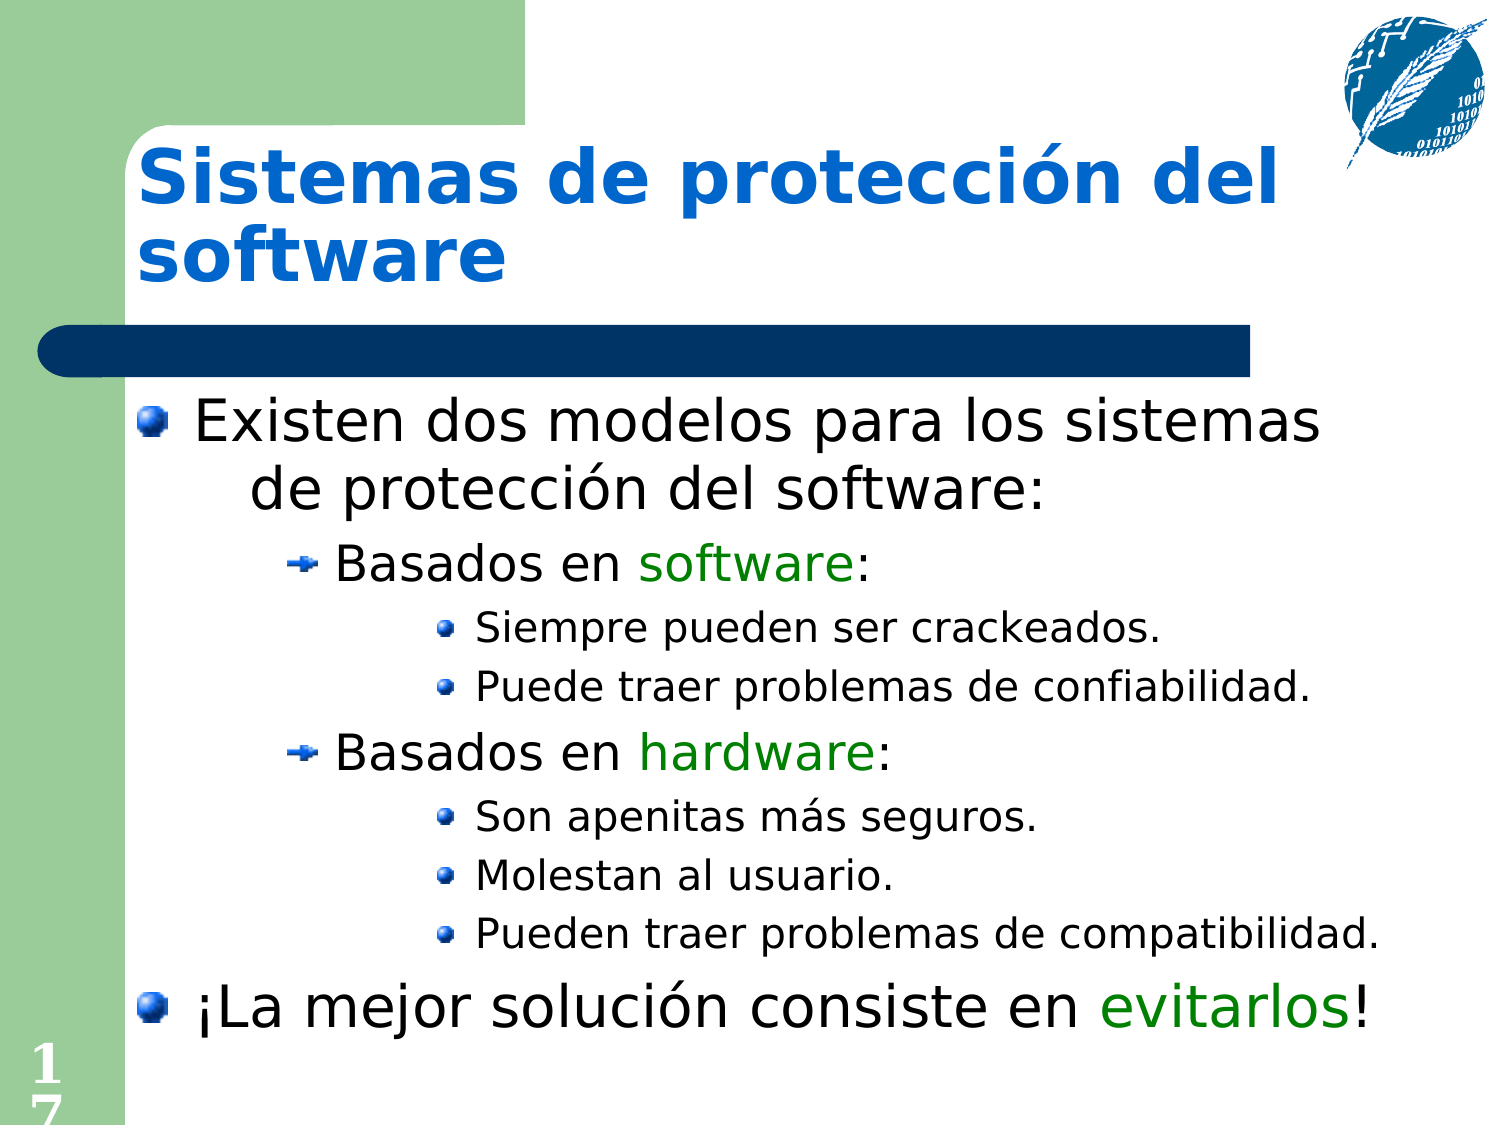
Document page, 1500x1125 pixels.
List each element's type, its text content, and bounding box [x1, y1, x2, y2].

title Sistemas de protección del software [136, 135, 1414, 302]
picture [1341, 15, 1487, 172]
picture [1427, 138, 1431, 148]
picture [1436, 127, 1450, 136]
picture [1433, 139, 1440, 147]
picture [1416, 140, 1425, 149]
list Existen dos modelos para los sistemas de protección del software: Basados en software: Siempre pueden ser crackeados. Puede traer problemas de confiabilidad. Basados en hardware: Son apenitas más seguros. Molestan al usuario. Pueden traer problemas de compatibilidad. ¡La mejor solución consiste en evitarlos! [137, 387, 1400, 1045]
